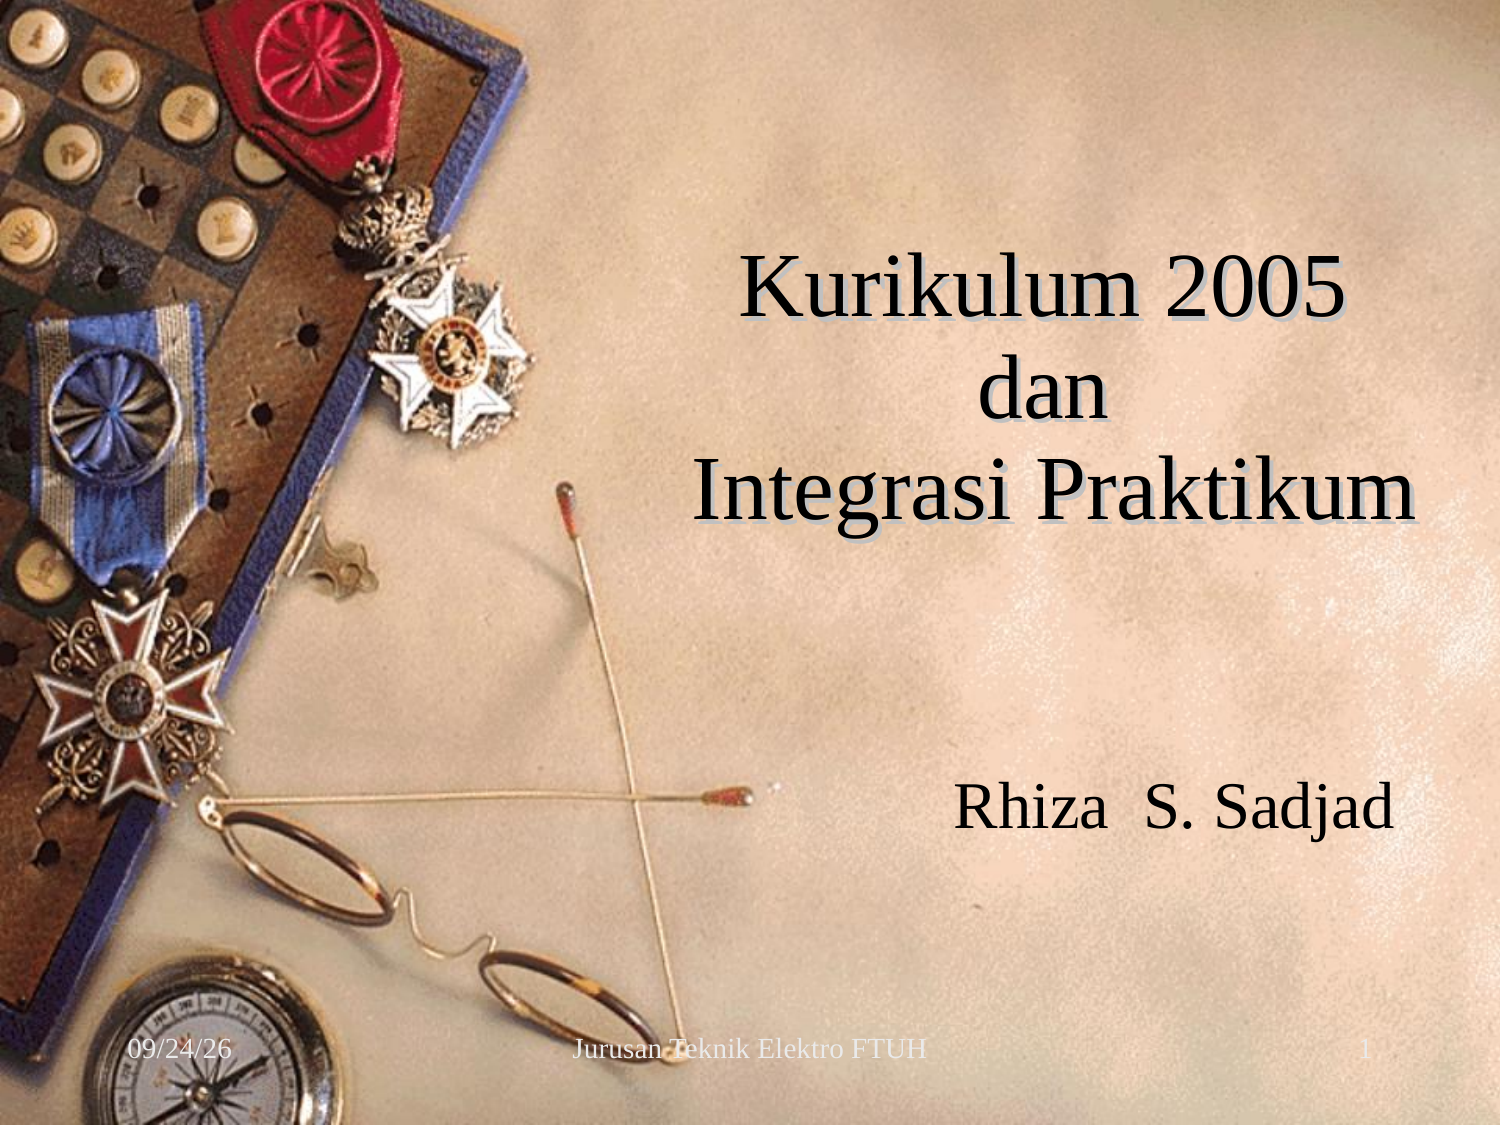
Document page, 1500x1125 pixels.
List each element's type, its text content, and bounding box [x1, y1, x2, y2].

picture [0, 0, 1500, 1125]
subtitle Rhiza S. Sadjad [849, 662, 1500, 951]
title Kurikulum 2005 dan Integrasi Praktikum [587, 112, 1500, 663]
